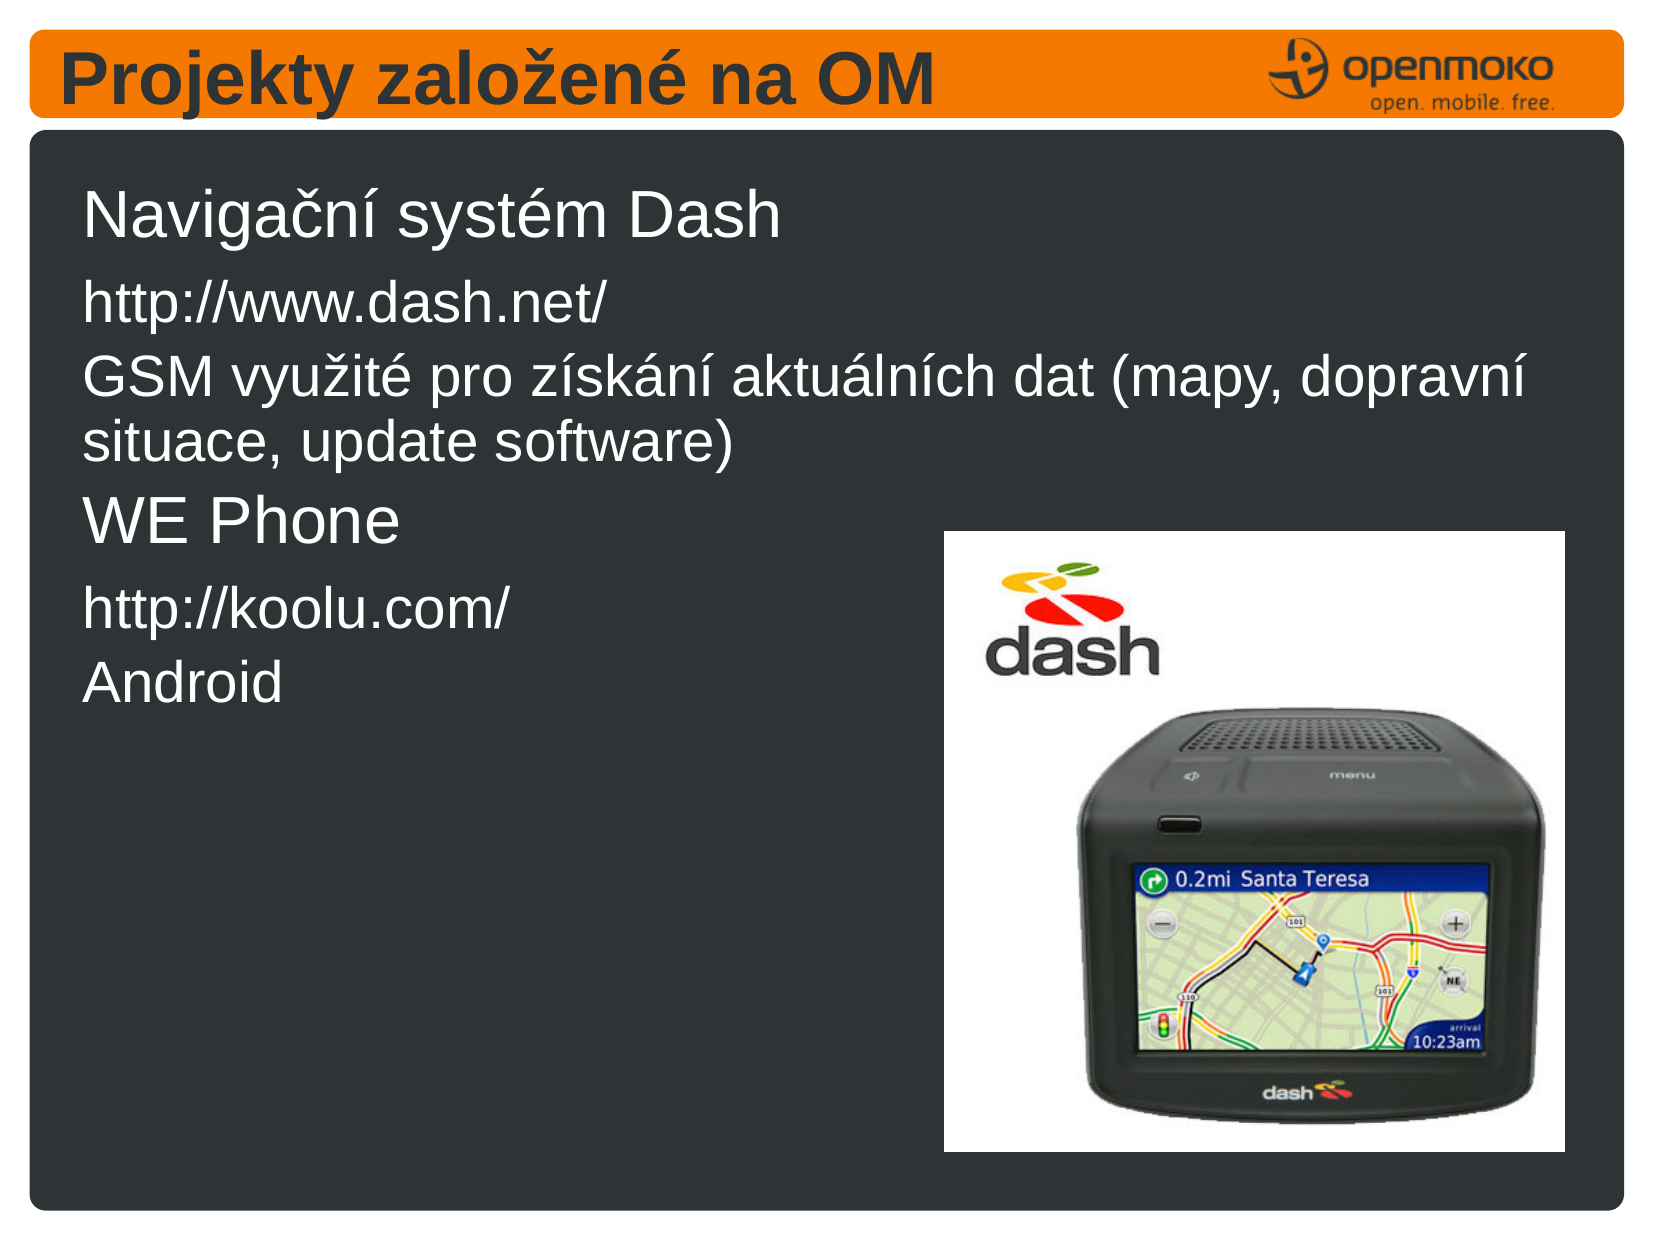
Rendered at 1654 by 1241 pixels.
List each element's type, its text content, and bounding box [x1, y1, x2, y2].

title Projekty založené na OM [59, 29, 1361, 128]
picture [1361, 38, 1554, 114]
list Navigační systém Dash http://www.dash.net/ GSM využité pro získání aktuálních dat (mapy, dopravní situace, update software) WE Phone http://koolu.com/ Android [82, 177, 1571, 1182]
picture [944, 531, 1565, 1152]
